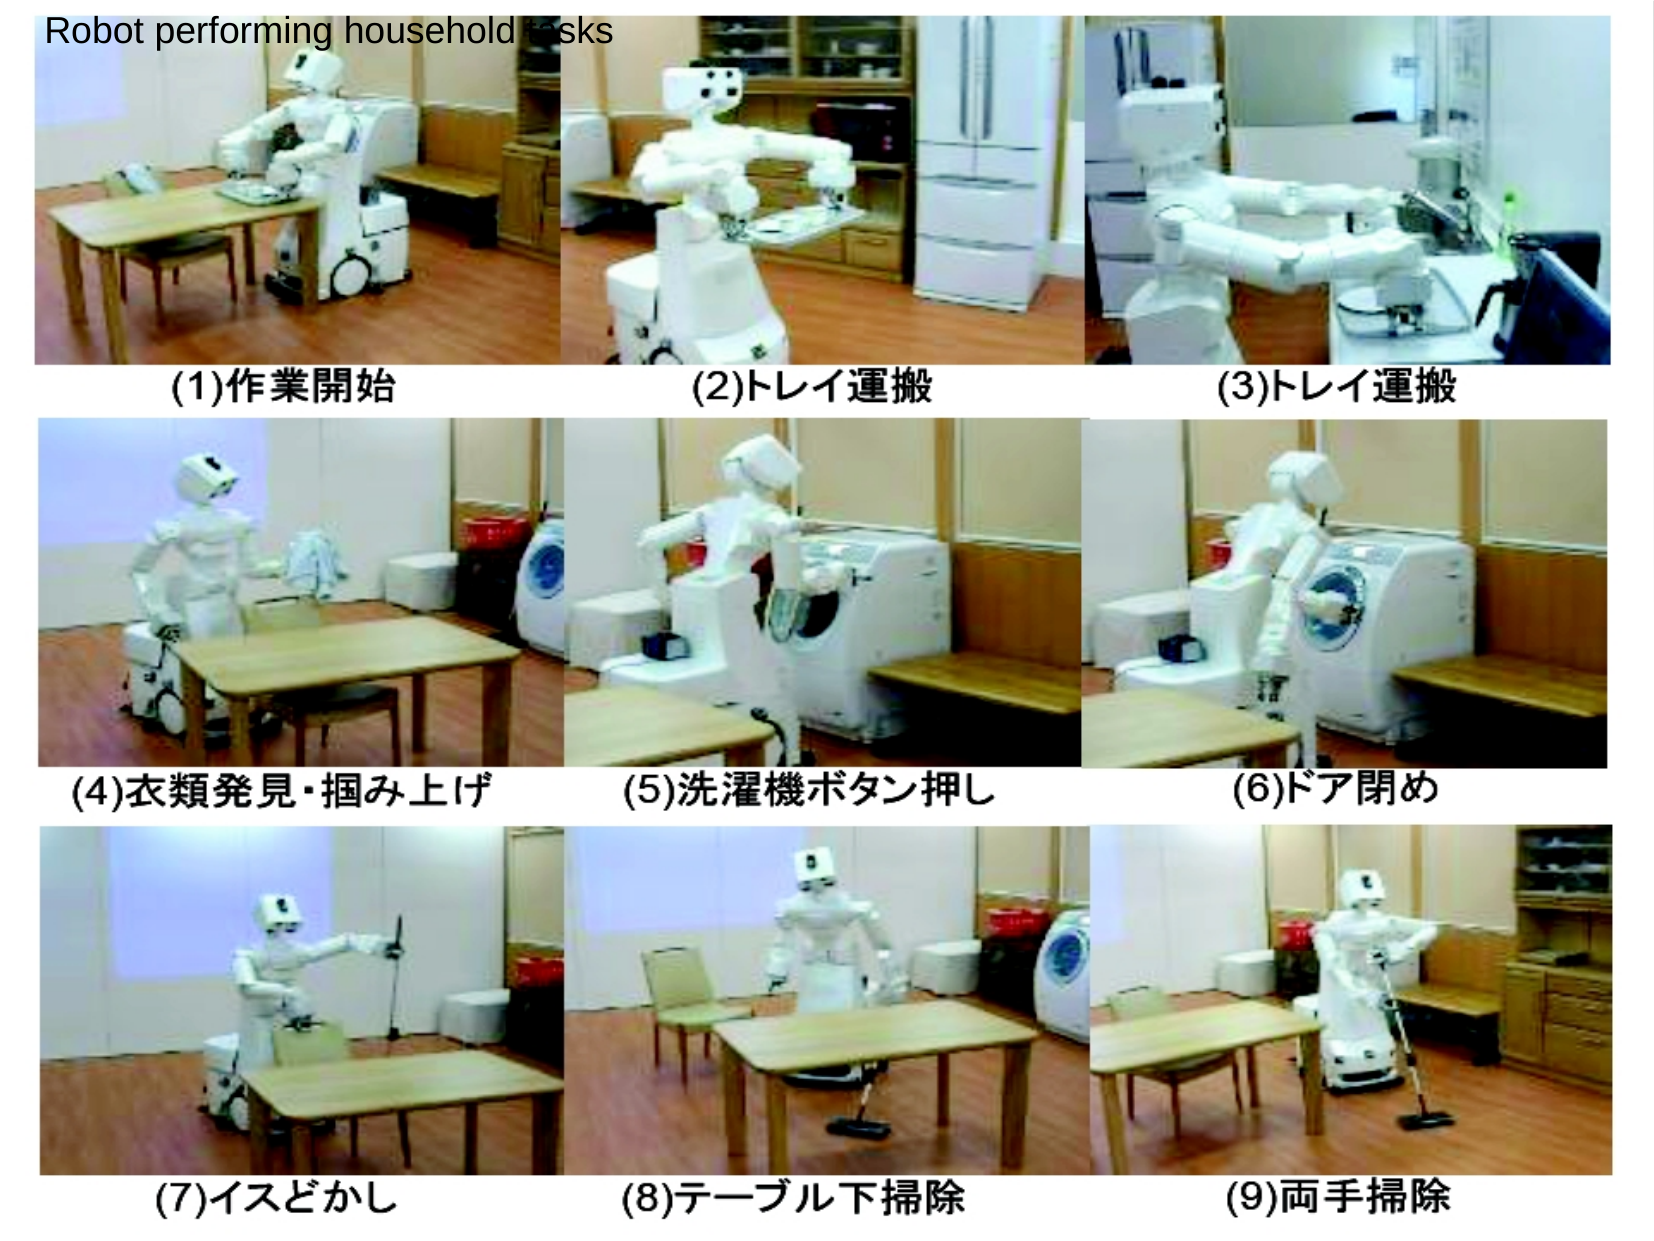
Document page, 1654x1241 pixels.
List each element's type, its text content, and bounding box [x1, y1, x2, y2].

text_box Robot performing household tasks [29, 2, 1004, 60]
picture [0, 0, 1654, 1241]
